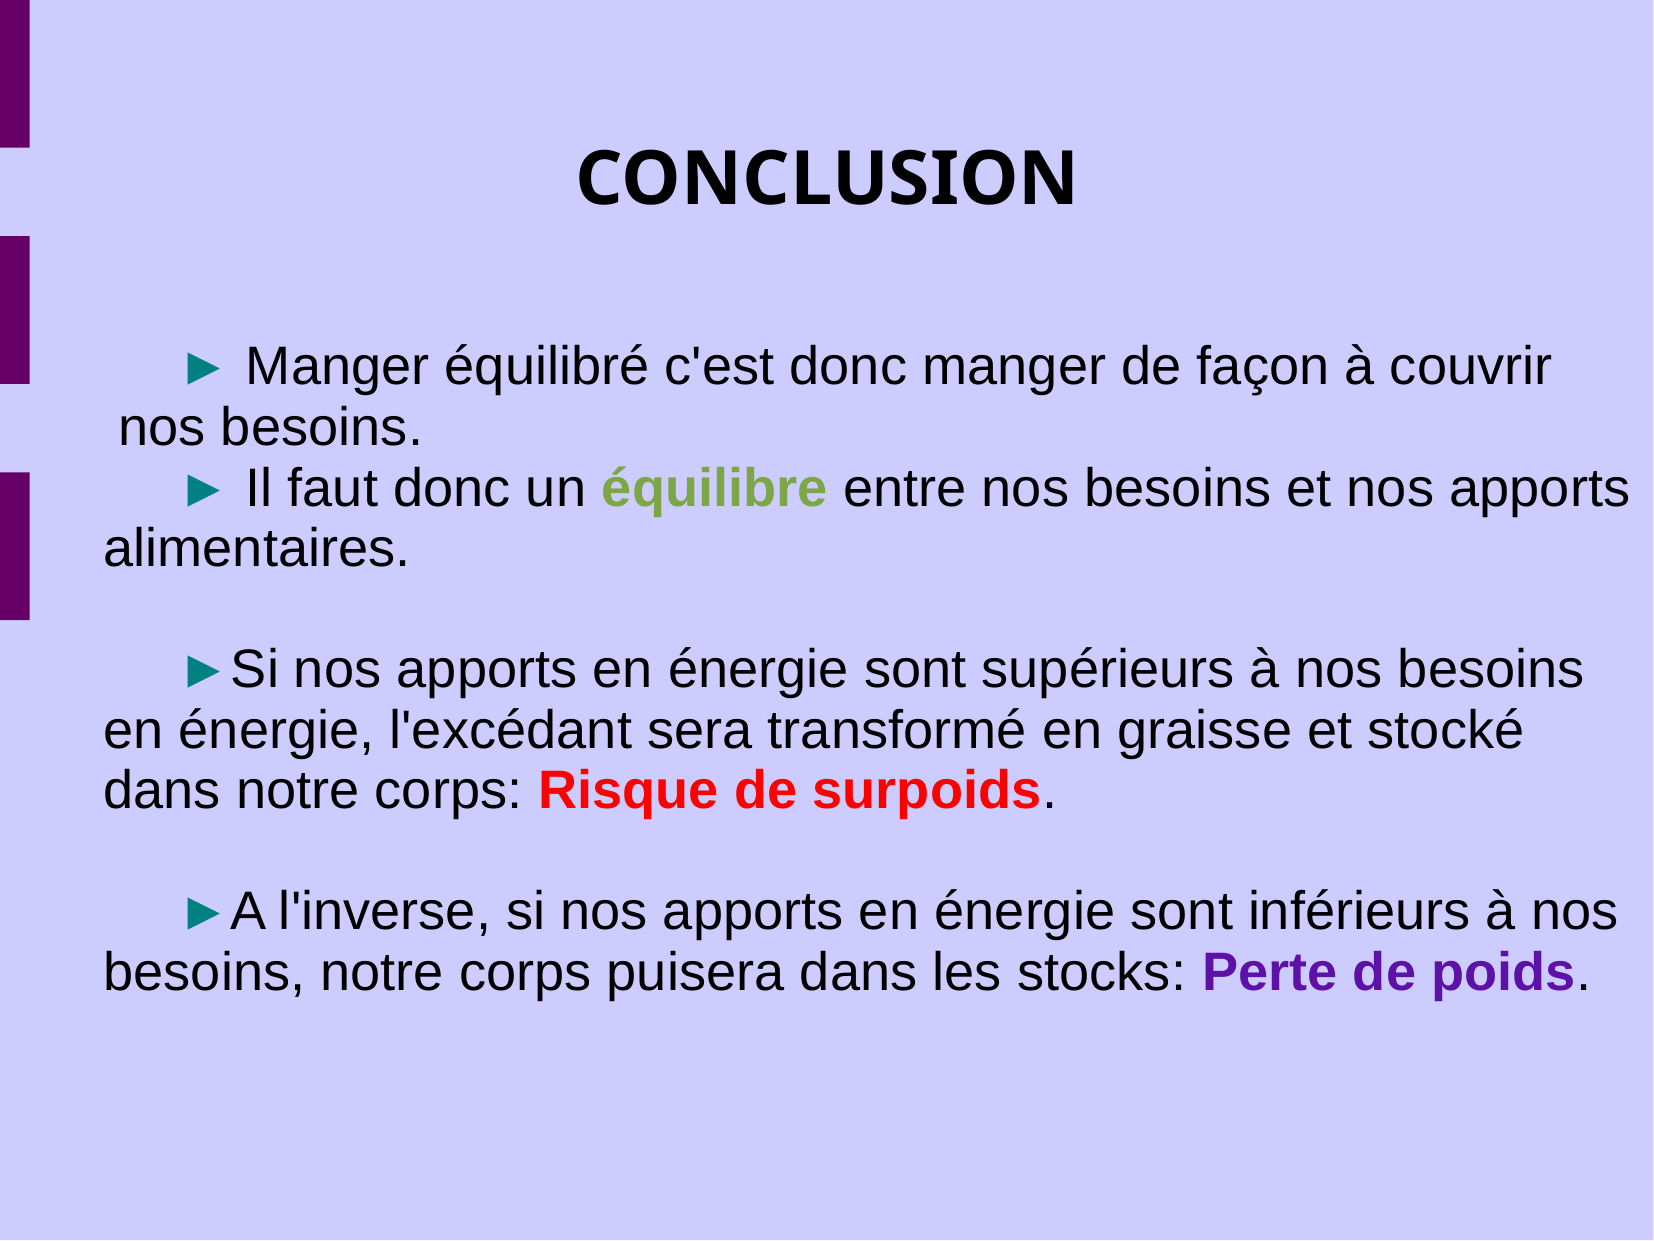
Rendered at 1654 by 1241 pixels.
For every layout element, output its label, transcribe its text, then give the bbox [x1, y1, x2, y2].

text_box [0, 0, 1654, 1241]
text_box CONCLUSION [561, 116, 1116, 237]
text_box ► Manger équilibré c'est donc manger de façon à couvrir nos besoins. ► Il faut donc un équilibre entre nos besoins et nos apports alimentaires. ►Si nos apports en énergie sont supérieurs à nos besoins en énergie, l'excédant sera transformé en graisse et stocké dans notre corps: Risque de surpoids. ►A l'inverse, si nos apports en énergie sont inférieurs à nos besoins, notre corps puisera dans les stocks: Perte de poids. [88, 328, 1647, 1081]
